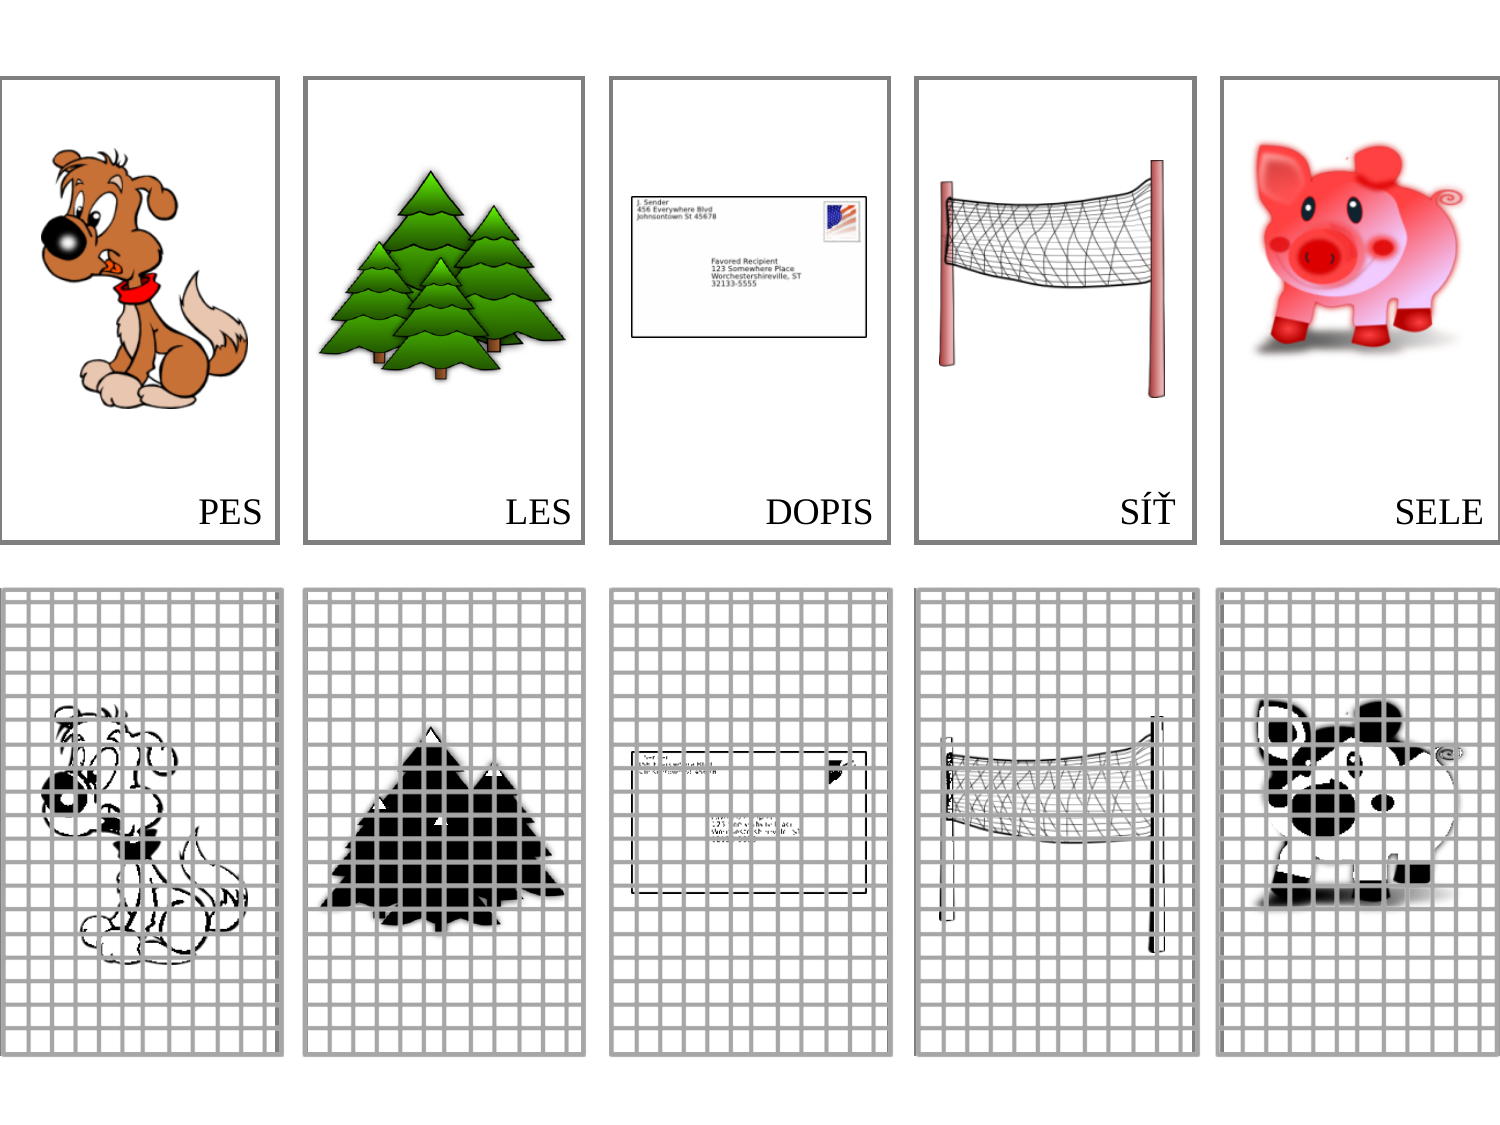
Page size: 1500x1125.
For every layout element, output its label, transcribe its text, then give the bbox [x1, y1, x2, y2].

text_box [1222, 78, 1500, 543]
picture [631, 196, 867, 339]
picture [608, 586, 895, 1059]
text_box [0, 78, 278, 543]
picture [41, 148, 248, 409]
picture [301, 586, 588, 1059]
picture [1214, 586, 1500, 1059]
picture [915, 586, 1202, 1059]
text_box [916, 78, 1195, 543]
text_box [611, 78, 889, 543]
text_box PES [183, 479, 278, 541]
picture [0, 586, 286, 1059]
picture [1246, 137, 1471, 362]
text_box SÍŤ [1104, 479, 1191, 541]
text_box LES [490, 479, 588, 541]
text_box SELE [1379, 479, 1500, 541]
text_box DOPIS [750, 479, 889, 541]
text_box [305, 78, 584, 543]
picture [312, 160, 573, 386]
picture [939, 160, 1165, 398]
